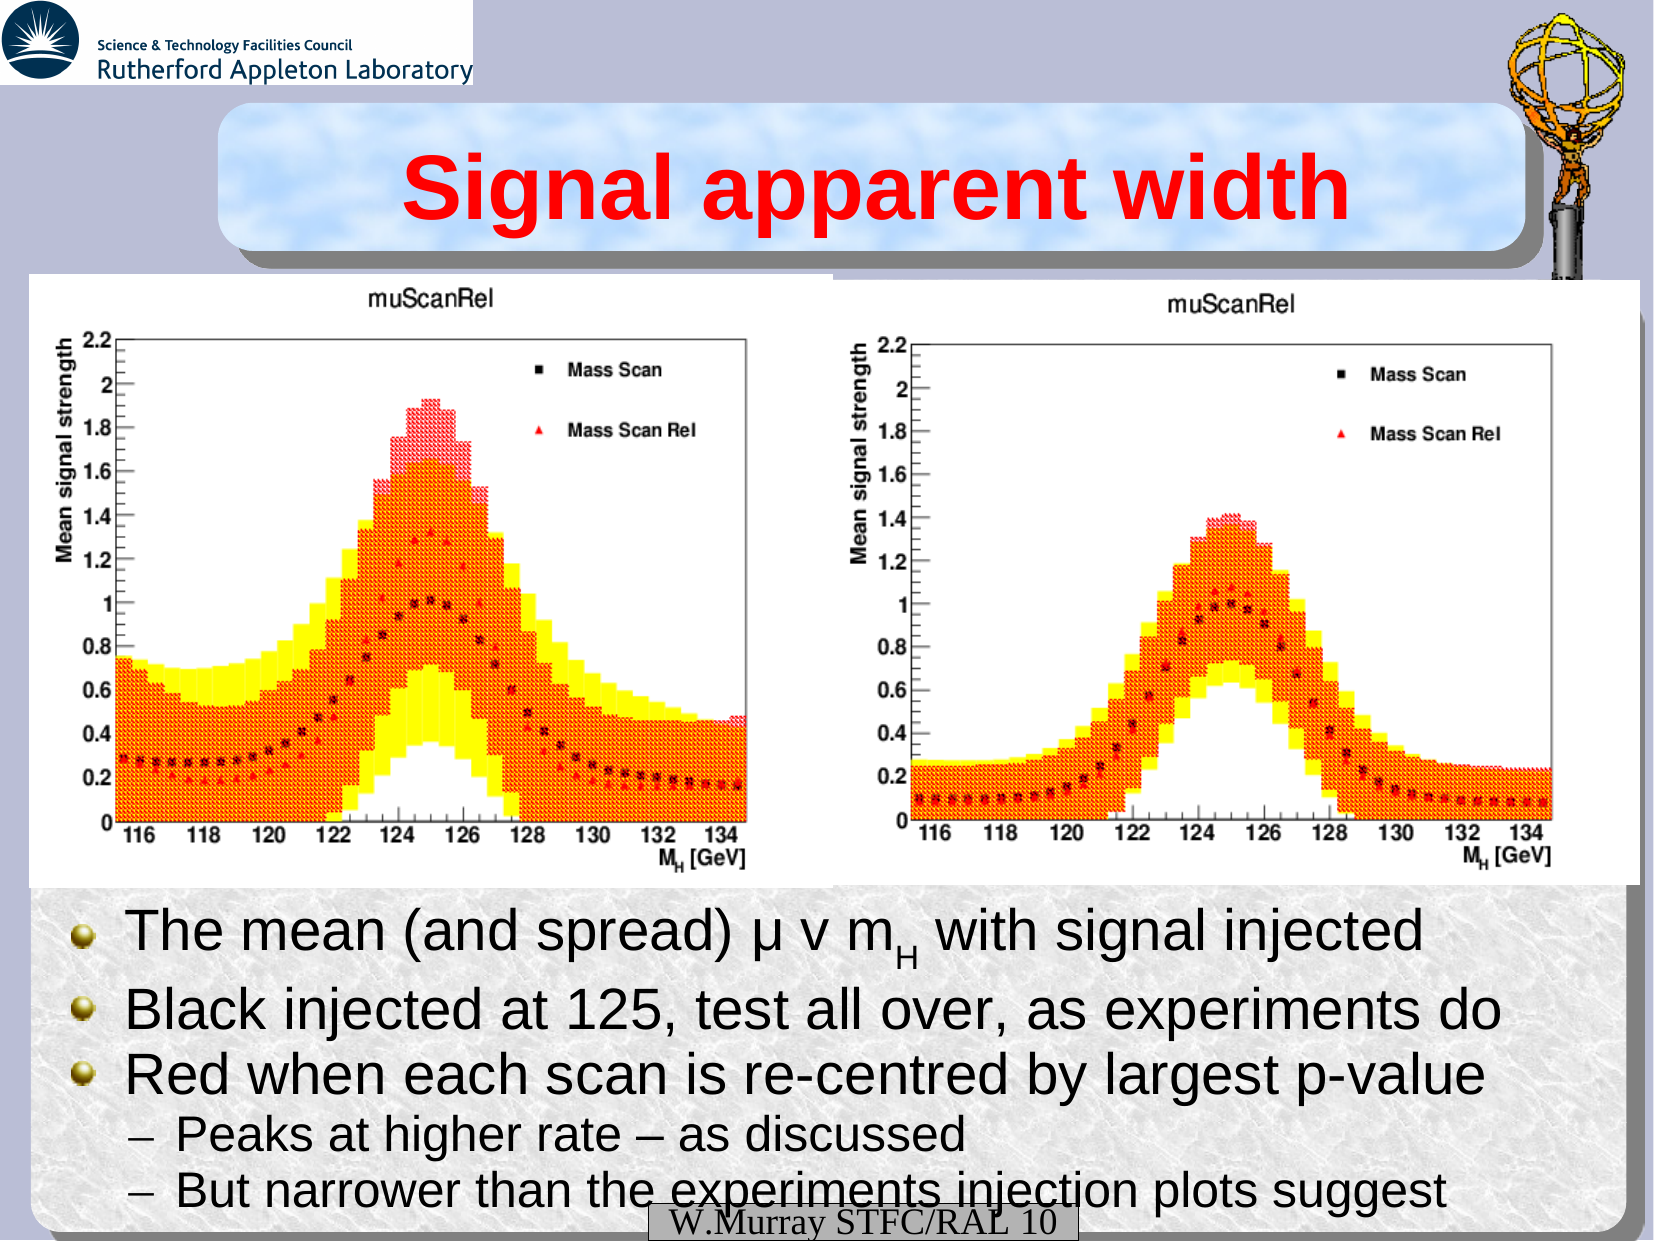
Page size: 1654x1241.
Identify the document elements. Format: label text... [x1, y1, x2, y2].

picture [0, 0, 473, 85]
title Signal apparent width [244, 112, 1512, 263]
list The mean (and spread) μ v mH with signal injected Black injected at 125, test all over, as experiments do Red when each scan is re-centred by largest p-value Peaks at higher rate – as discussed But narrower than the experiments injection plots suggest [53, 897, 1588, 1219]
picture [29, 0, 1654, 1232]
